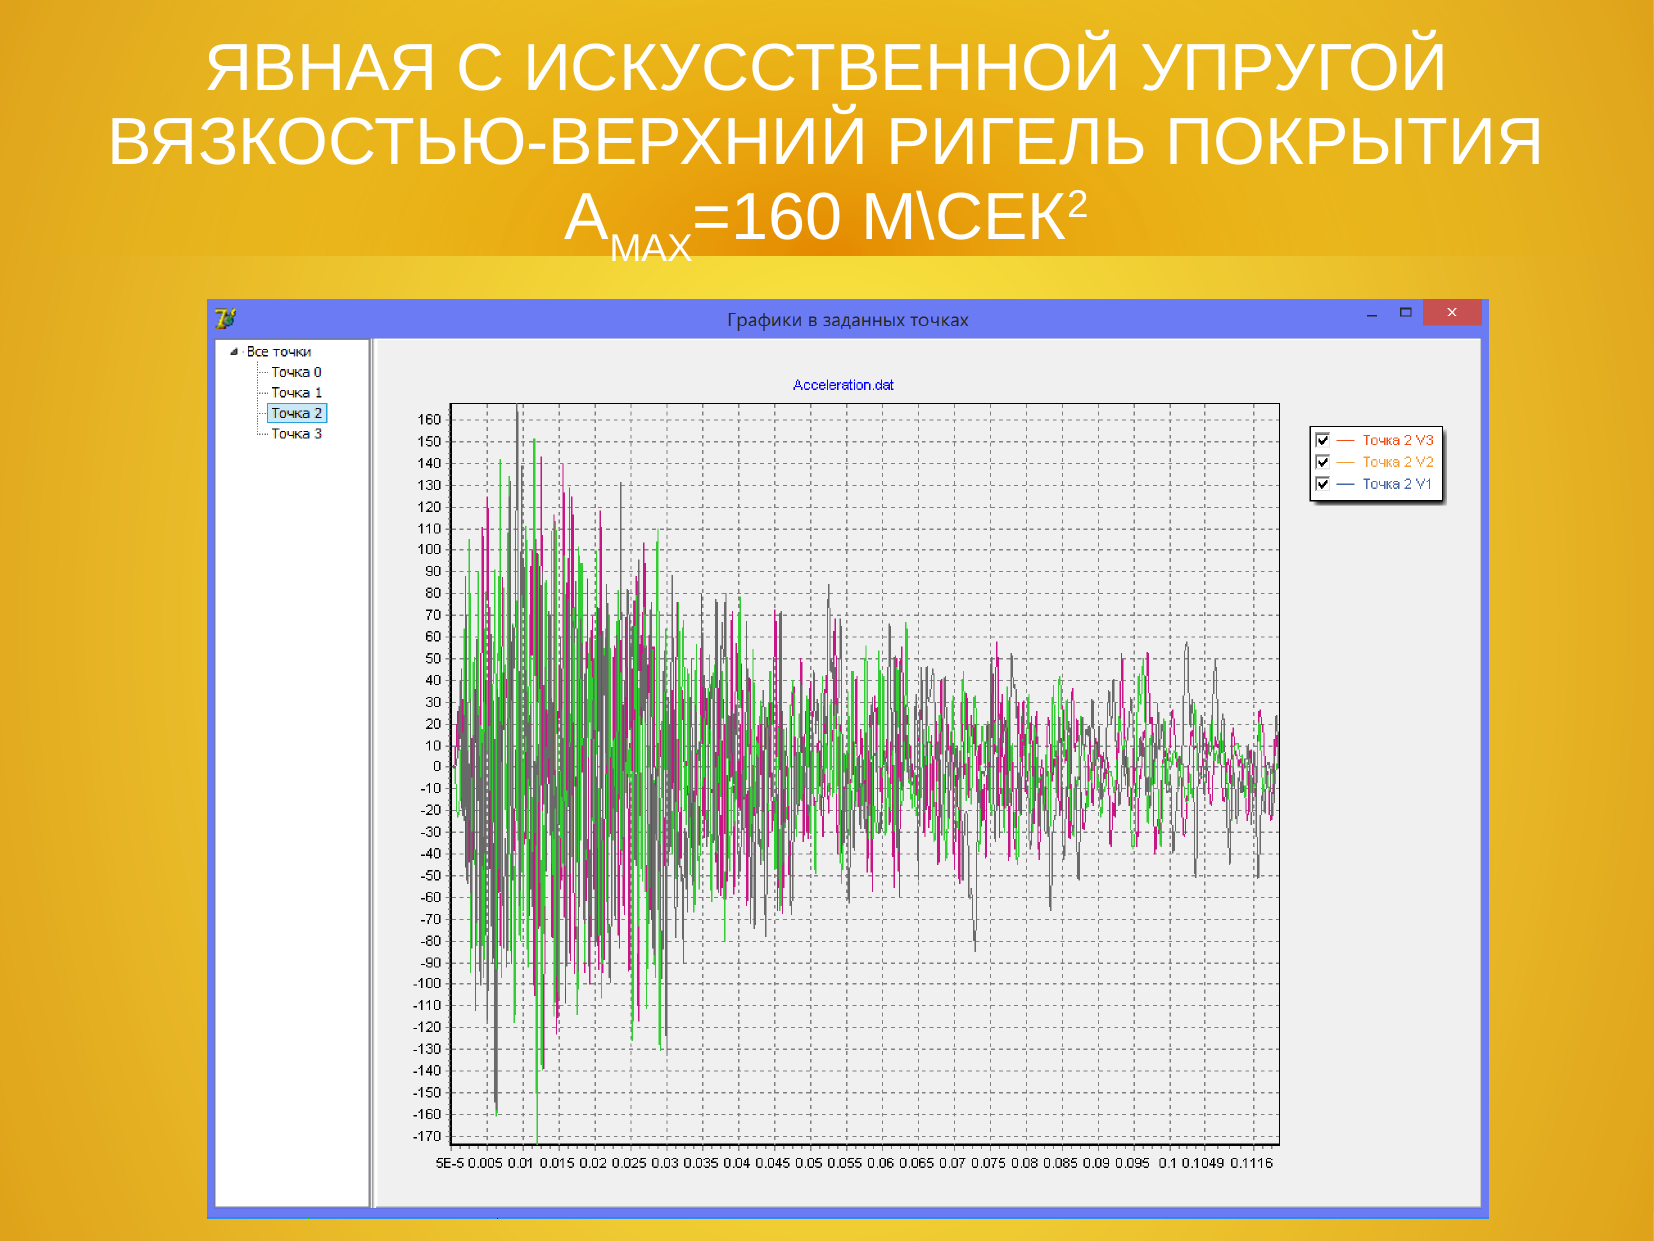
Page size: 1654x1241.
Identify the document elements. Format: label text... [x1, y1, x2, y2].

title ЯВНАЯ С ИСКУССТВЕННОЙ УПРУГОЙ ВЯЗКОСТЬЮ-ВЕРХНИЙ РИГЕЛЬ ПОКРЫТИЯ АМАХ=160 М\СЕК2 [82, 29, 1571, 270]
picture [207, 299, 1489, 1219]
